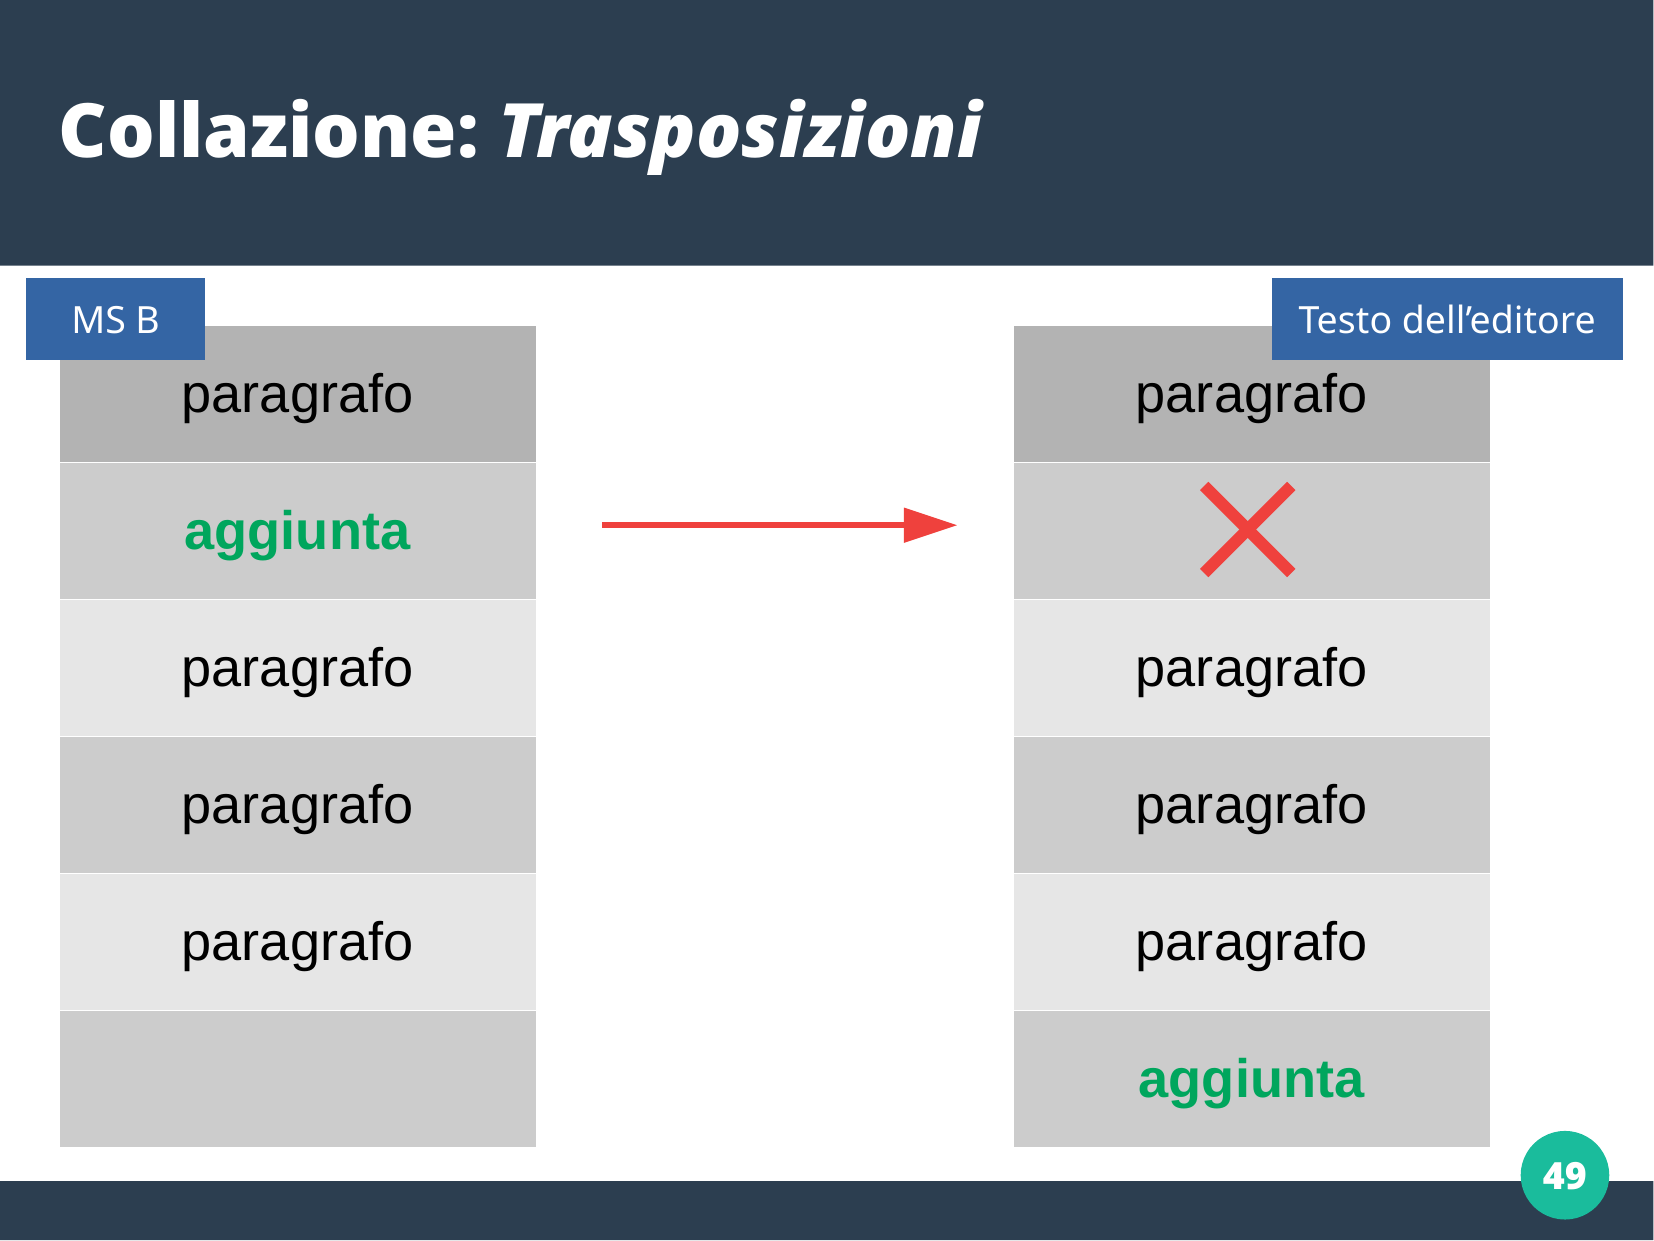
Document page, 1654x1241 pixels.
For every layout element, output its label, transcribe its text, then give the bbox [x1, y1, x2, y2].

table_cell paragrafo [60, 874, 536, 1010]
text_box Testo dell’editore [1272, 278, 1623, 360]
table_header [537, 326, 1013, 462]
table_cell [537, 737, 1013, 873]
table_header paragrafo [60, 326, 536, 462]
table_cell paragrafo [1014, 874, 1490, 1010]
text_box MS B [26, 278, 205, 360]
table_cell [537, 874, 1013, 1010]
table_cell paragrafo [1014, 600, 1490, 736]
title Collazione: Trasposizioni [59, 49, 1595, 207]
table_cell aggiunta [60, 463, 536, 599]
table_cell [537, 1011, 1013, 1147]
table_cell aggiunta [1014, 1011, 1490, 1147]
table_cell [537, 463, 1013, 599]
table_cell [1014, 463, 1490, 599]
table_cell [60, 1011, 536, 1147]
table_cell paragrafo [60, 737, 536, 873]
table_cell paragrafo [60, 600, 536, 736]
table_cell [537, 600, 1013, 736]
table_header paragrafo [1014, 326, 1490, 462]
table_cell paragrafo [1014, 737, 1490, 873]
